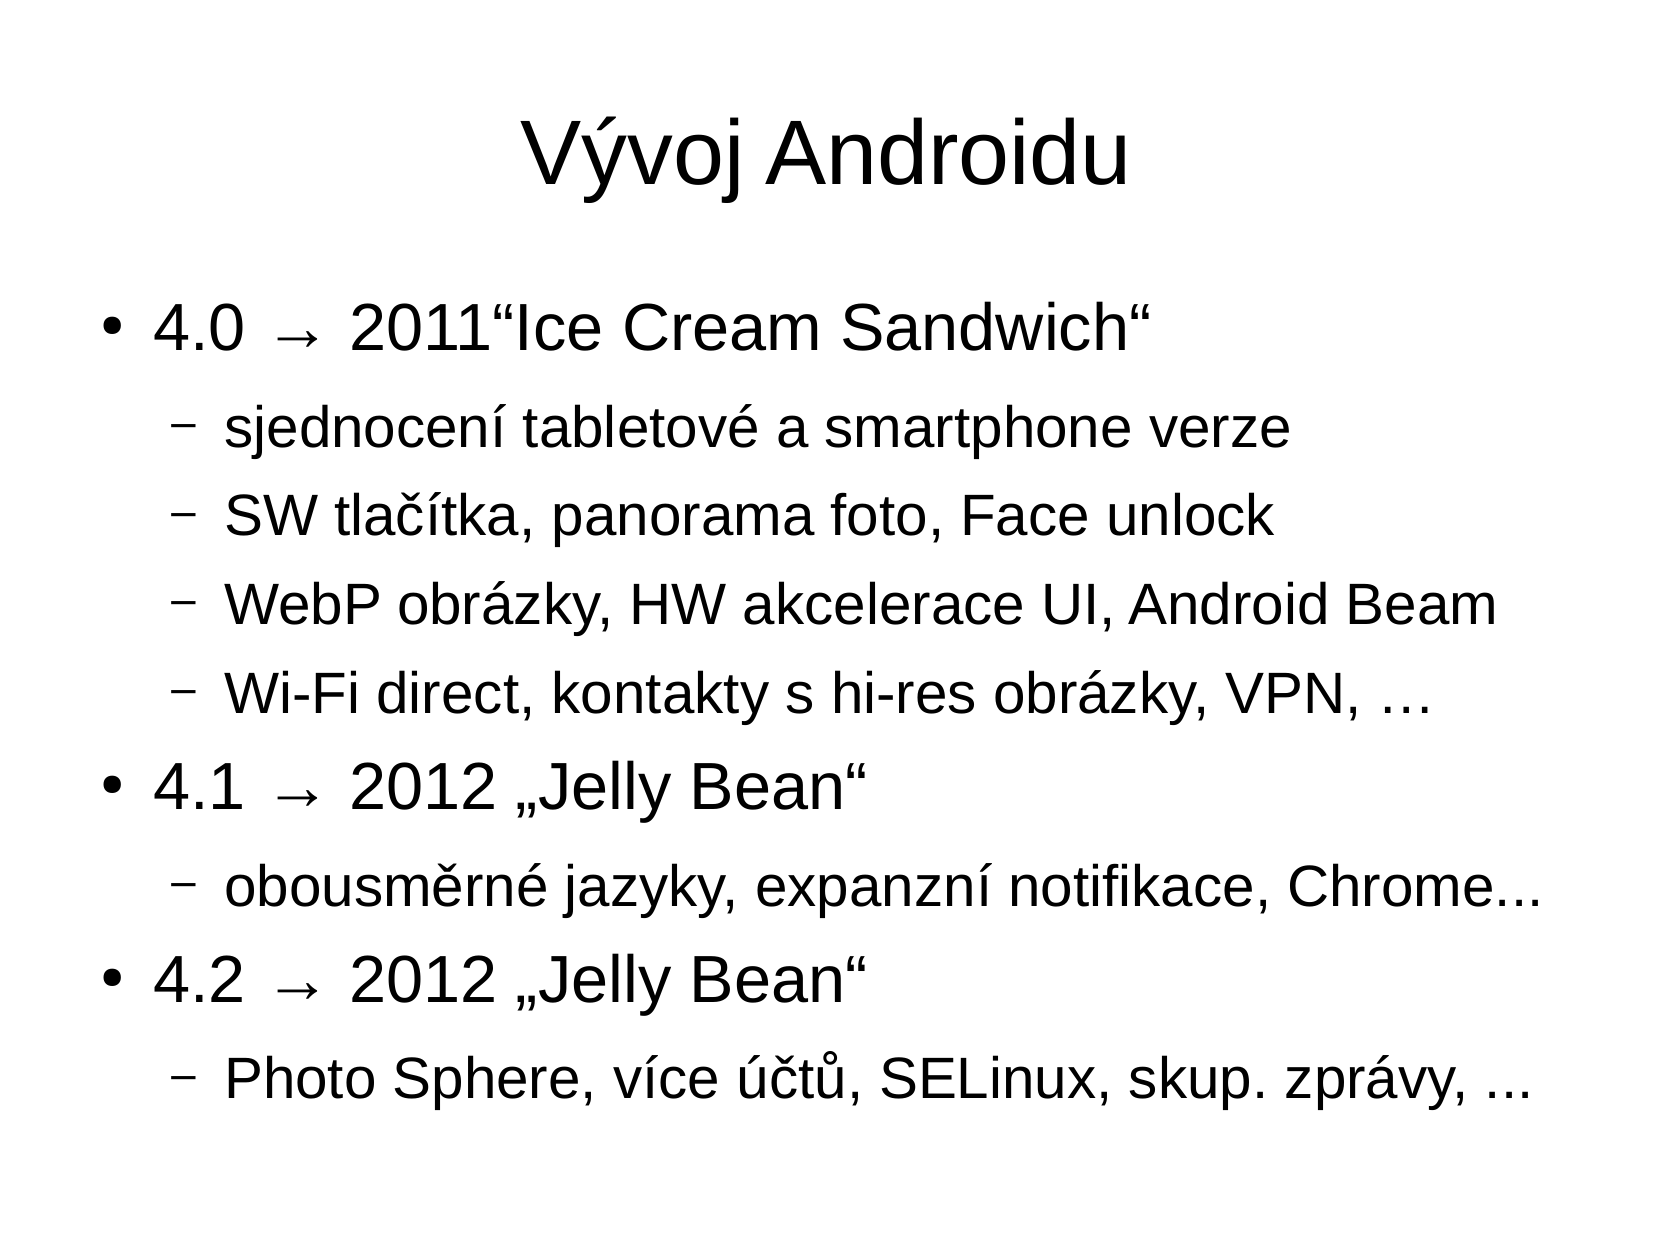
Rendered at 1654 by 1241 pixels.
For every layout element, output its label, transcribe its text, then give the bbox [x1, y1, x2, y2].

list 4.0 → 2011“Ice Cream Sandwich“ sjednocení tabletové a smartphone verze SW tlačítka, panorama foto, Face unlock WebP obrázky, HW akcelerace UI, Android Beam Wi-Fi direct, kontakty s hi-res obrázky, VPN, … 4.1 → 2012 „Jelly Bean“ obousměrné jazyky, expanzní notifikace, Chrome... 4.2 → 2012 „Jelly Bean“ Photo Sphere, více účtů, SELinux, skup. zprávy, ... [82, 290, 1571, 1170]
title Vývoj Androidu [82, 49, 1571, 257]
